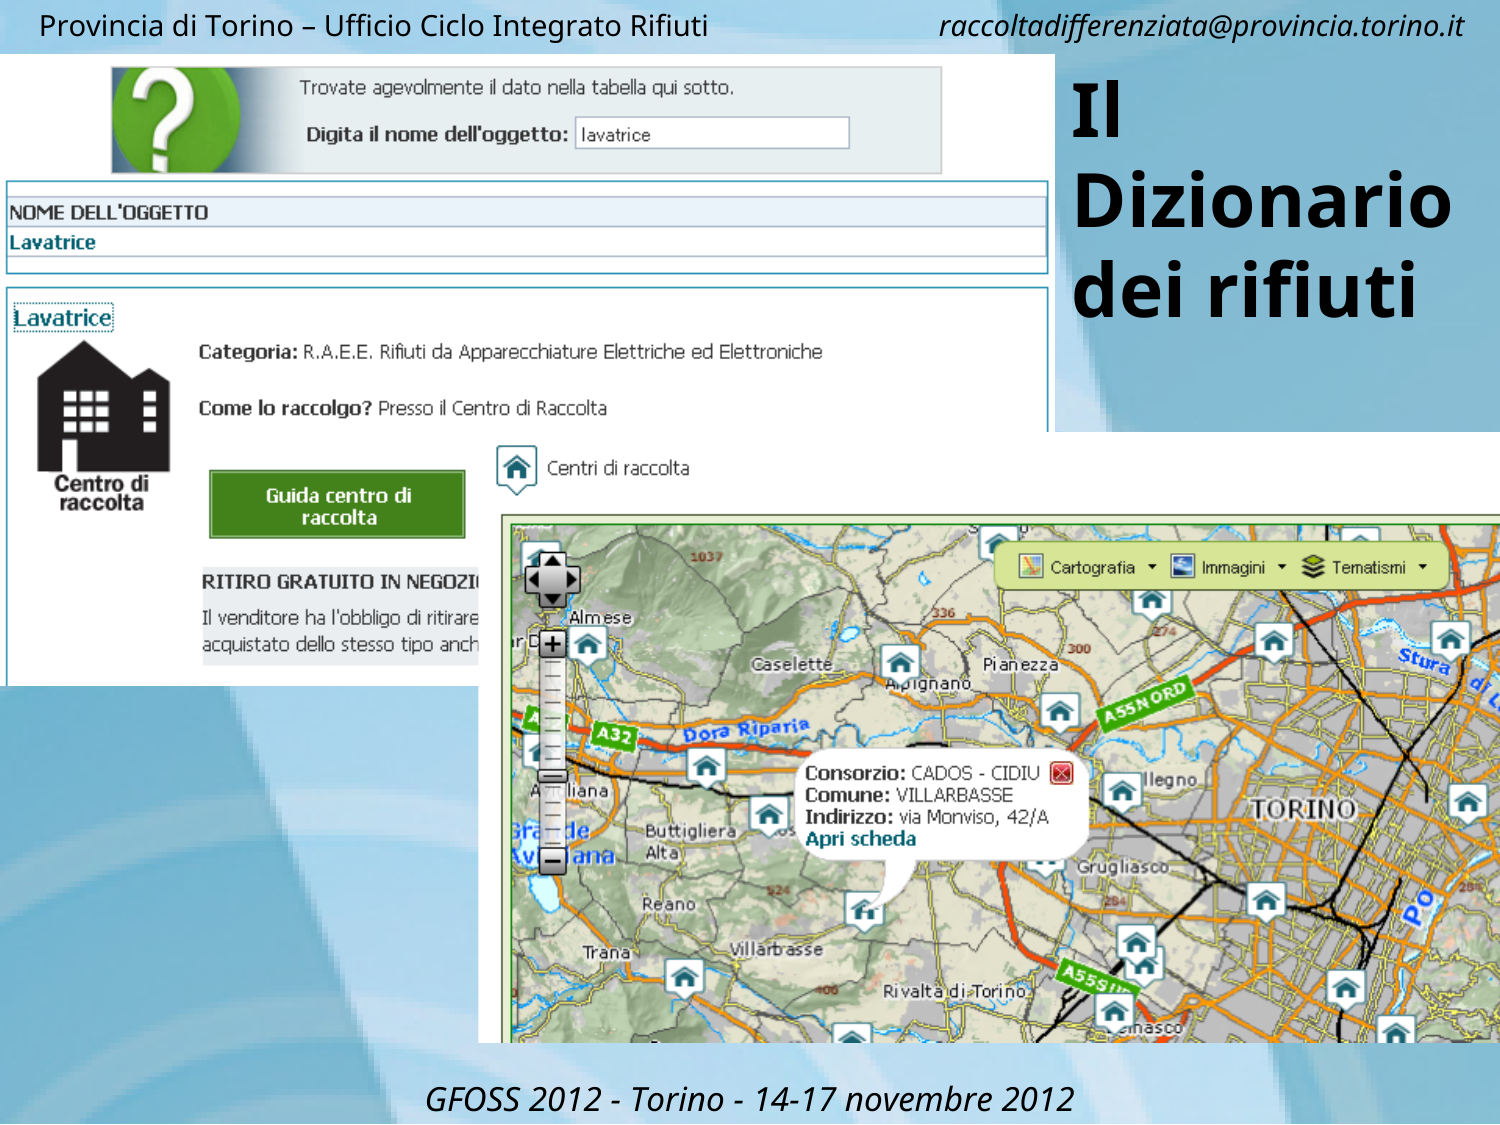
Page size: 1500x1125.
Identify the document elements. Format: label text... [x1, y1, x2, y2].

picture [0, 0, 1500, 1124]
text_box Il Dizionario dei rifiuti [1057, 54, 1459, 341]
